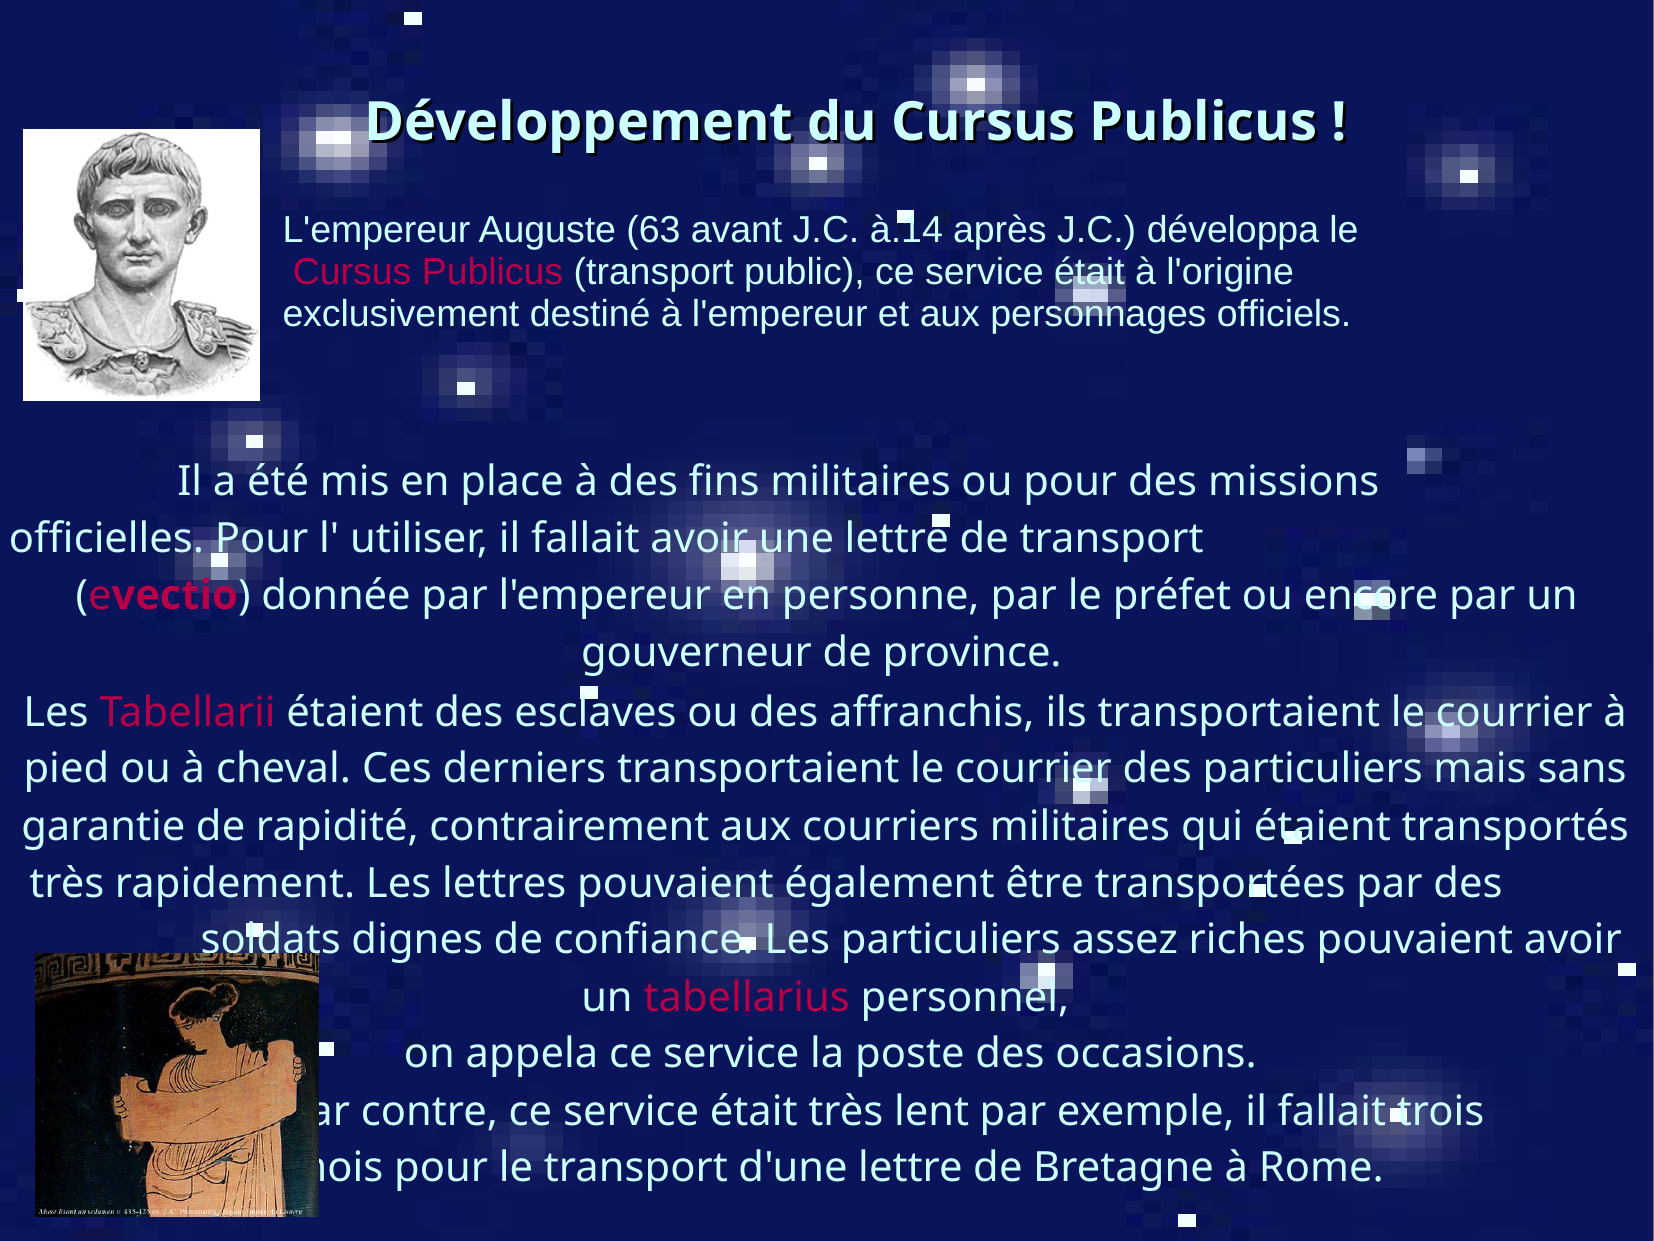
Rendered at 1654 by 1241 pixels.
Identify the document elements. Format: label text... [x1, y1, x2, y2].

text_box Développement du Cursus Publicus ! [177, 75, 1536, 166]
text_box L'empereur Auguste (63 avant J.C. à.14 après J.C.) développa le Cursus Publicus (transport public), ce service était à l'origine exclusivement destiné à l'empereur et aux personnages officiels. [267, 200, 1654, 342]
text_box Il a été mis en place à des fins militaires ou pour des missions officielles. Pour l' utiliser, il fallait avoir une lettre de transport (evectio) donnée par l'empereur en personne, par le préfet ou encore par un gouverneur de province. [0, 221, 1654, 1146]
picture [35, 953, 319, 1217]
text_box Les Tabellarii étaient des esclaves ou des affranchis, ils transportaient le courrier à pied ou à cheval. Ces derniers transportaient le courrier des particuliers mais sans garantie de rapidité, contrairement aux courriers militaires qui étaient transportés très rapidement. Les lettres pouvaient également être transportées par des soldats dignes de confiance. Les particuliers assez riches pouvaient avoir un tabellarius personnel, on appela ce service la poste des occasions. Par contre, ce service était très lent par exemple, il fallait trois mois pour le transport d'une lettre de Bretagne à Rome. [0, 631, 1651, 1241]
picture [0, 0, 1654, 401]
